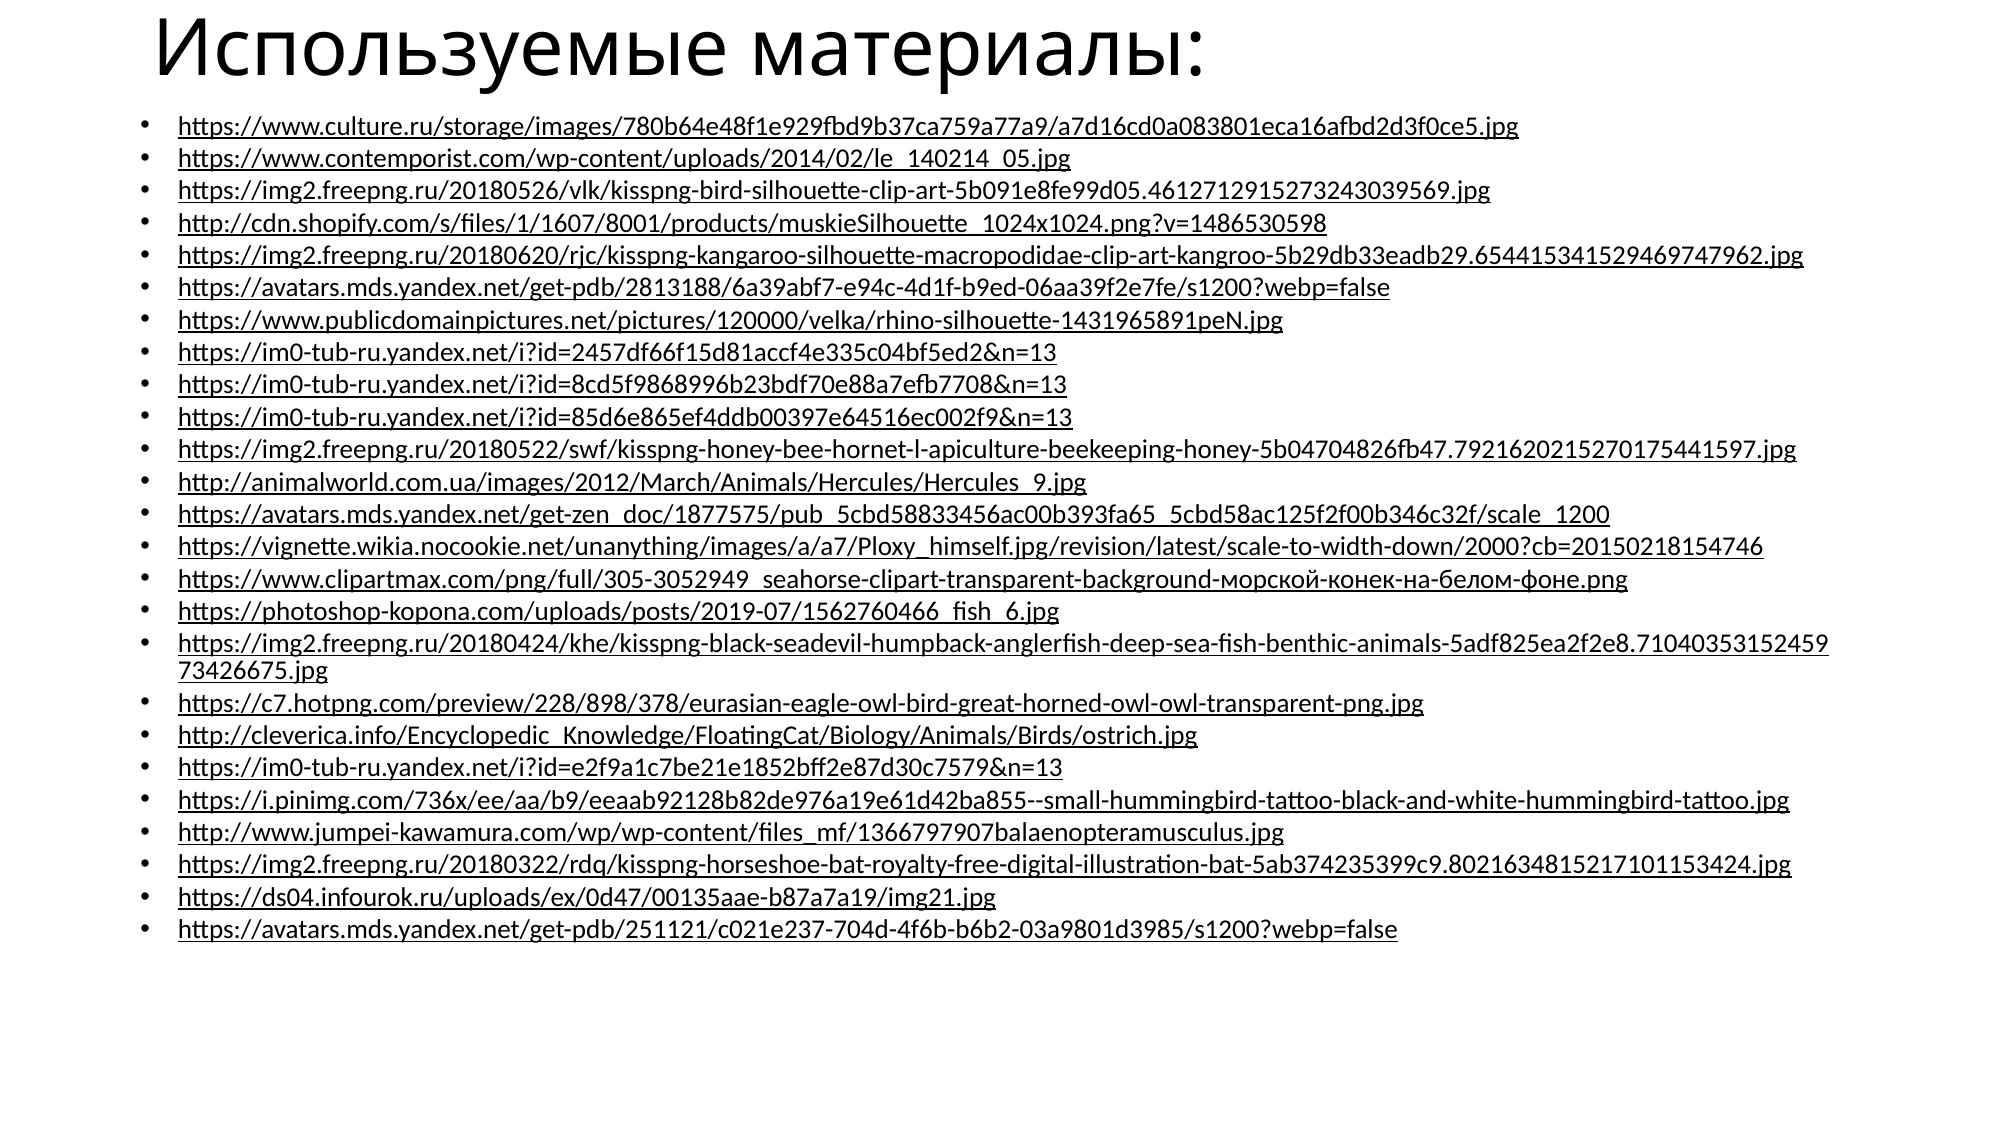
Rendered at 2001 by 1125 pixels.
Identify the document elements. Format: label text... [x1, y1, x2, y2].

title Используемые материалы: [137, 0, 1863, 101]
list https://www.culture.ru/storage/images/780b64e48f1e929fbd9b37ca759a77a9/a7d16cd0a083801eca16afbd2d3f0ce5.jpg https://www.contemporist.com/wp-content/uploads/2014/02/le_140214_05.jpg https://img2.freepng.ru/20180526/vlk/kisspng-bird-silhouette-clip-art-5b091e8fe99d05.4612712915273243039569.jpg http://cdn.shopify.com/s/files/1/1607/8001/products/muskieSilhouette_1024x1024.png?v=1486530598 https://img2.freepng.ru/20180620/rjc/kisspng-kangaroo-silhouette-macropodidae-clip-art-kangroo-5b29db33eadb29.654415341529469747962.jpg https://avatars.mds.yandex.net/get-pdb/2813188/6a39abf7-e94c-4d1f-b9ed-06aa39f2e7fe/s1200?webp=false https://www.publicdomainpictures.net/pictures/120000/velka/rhino-silhouette-1431965891peN.jpg https://im0-tub-ru.yandex.net/i?id=2457df66f15d81accf4e335c04bf5ed2&n=13 https://im0-tub-ru.yandex.net/i?id=8cd5f9868996b23bdf70e88a7efb7708&n=13 https://im0-tub-ru.yandex.net/i?id=85d6e865ef4ddb00397e64516ec002f9&n=13 https://img2.freepng.ru/20180522/swf/kisspng-honey-bee-hornet-l-apiculture-beekeeping-honey-5b04704826fb47.7921620215270175441597.jpg http://animalworld.com.ua/images/2012/March/Animals/Hercules/Hercules_9.jpg https://avatars.mds.yandex.net/get-zen_doc/1877575/pub_5cbd58833456ac00b393fa65_5cbd58ac125f2f00b346c32f/scale_1200 https://vignette.wikia.nocookie.net/unanything/images/a/a7/Ploxy_himself.jpg/revision/latest/scale-to-width-down/2000?cb=20150218154746 https://www.clipartmax.com/png/full/305-3052949_seahorse-clipart-transparent-background-морской-конек-на-белом-фоне.png https://photoshop-kopona.com/uploads/posts/2019-07/1562760466_fish_6.jpg https://img2.freepng.ru/20180424/khe/kisspng-black-seadevil-humpback-anglerfish-deep-sea-fish-benthic-animals-5adf825ea2f2e8.7104035315245973426675.jpg https://c7.hotpng.com/preview/228/898/378/eurasian-eagle-owl-bird-great-horned-owl-owl-transparent-png.jpg http://cleverica.info/Encyclopedic_Knowledge/FloatingCat/Biology/Animals/Birds/ostrich.jpg https://im0-tub-ru.yandex.net/i?id=e2f9a1c7be21e1852bff2e87d30c7579&n=13 https://i.pinimg.com/736x/ee/aa/b9/eeaab92128b82de976a19e61d42ba855--small-hummingbird-tattoo-black-and-white-hummingbird-tattoo.jpg http://www.jumpei-kawamura.com/wp/wp-content/files_mf/1366797907balaenopteramusculus.jpg https://img2.freepng.ru/20180322/rdq/kisspng-horseshoe-bat-royalty-free-digital-illustration-bat-5ab374235399c9.8021634815217101153424.jpg https://ds04.infourok.ru/uploads/ex/0d47/00135aae-b87a7a19/img21.jpg https://avatars.mds.yandex.net/get-pdb/251121/c021e237-704d-4f6b-b6b2-03a9801d3985/s1200?webp=false [125, 100, 1851, 992]
